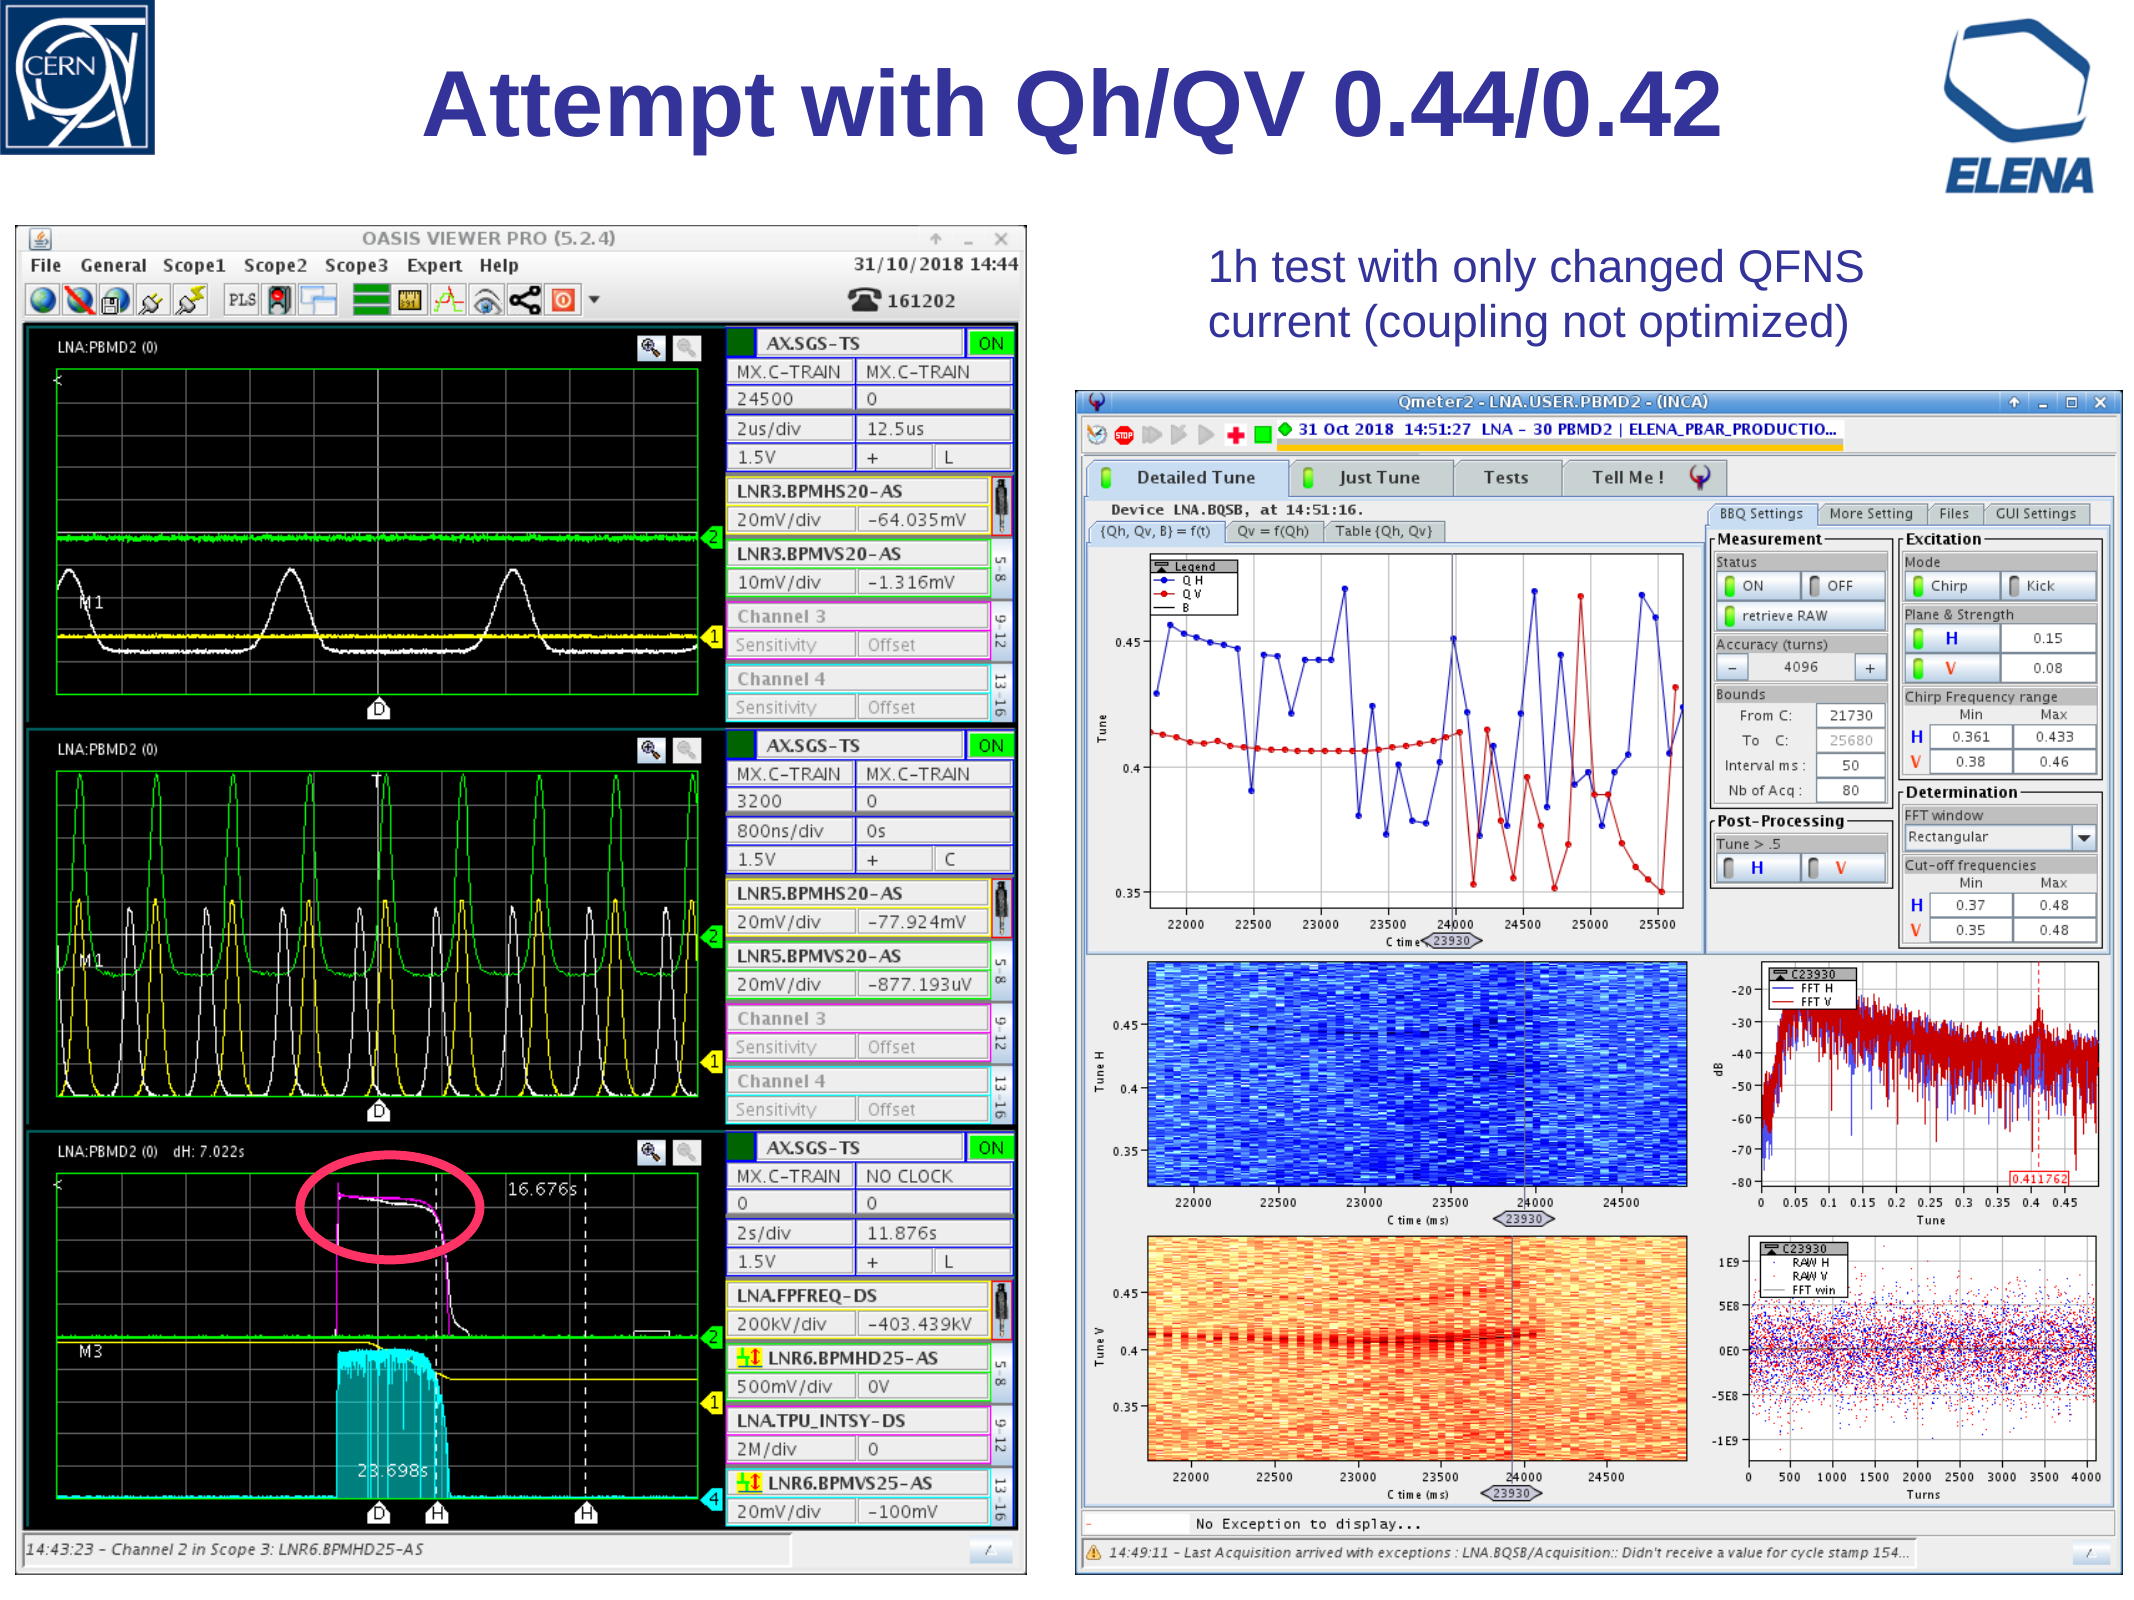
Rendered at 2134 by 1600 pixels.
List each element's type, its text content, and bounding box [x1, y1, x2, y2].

text_box Attempt with Qh/QV 0.44/0.42 [202, 0, 1944, 227]
picture [1944, 10, 2117, 206]
picture [1075, 390, 2123, 1575]
text_box 1h test with only changed QFNS current (coupling not optimized) [1193, 228, 2004, 354]
picture [0, 0, 155, 155]
picture [15, 225, 1027, 1576]
